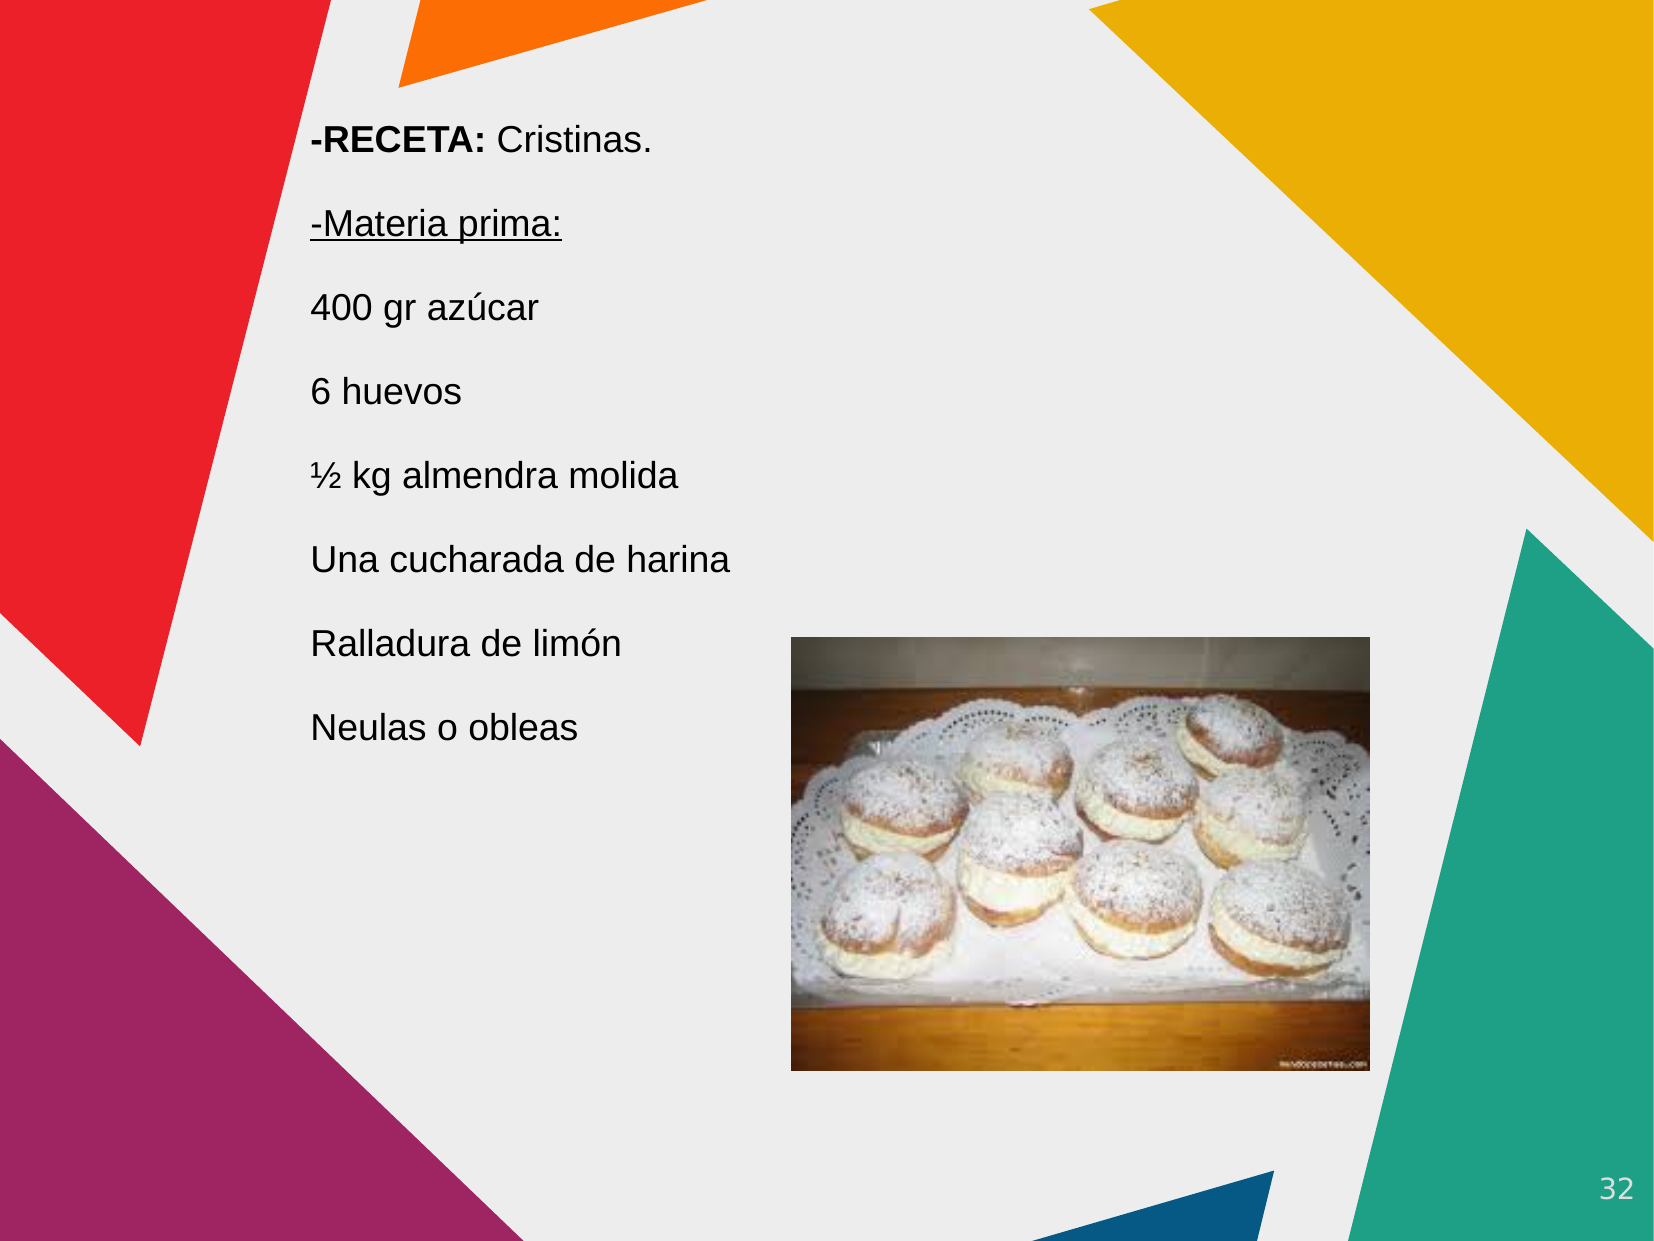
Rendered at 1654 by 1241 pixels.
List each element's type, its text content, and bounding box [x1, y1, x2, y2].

text_box -RECETA: Cristinas. -Materia prima: 400 gr azúcar 6 huevos ½ kg almendra molida Una cucharada de harina Ralladura de limón Neulas o obleas [295, 111, 863, 756]
picture [791, 637, 1370, 1071]
